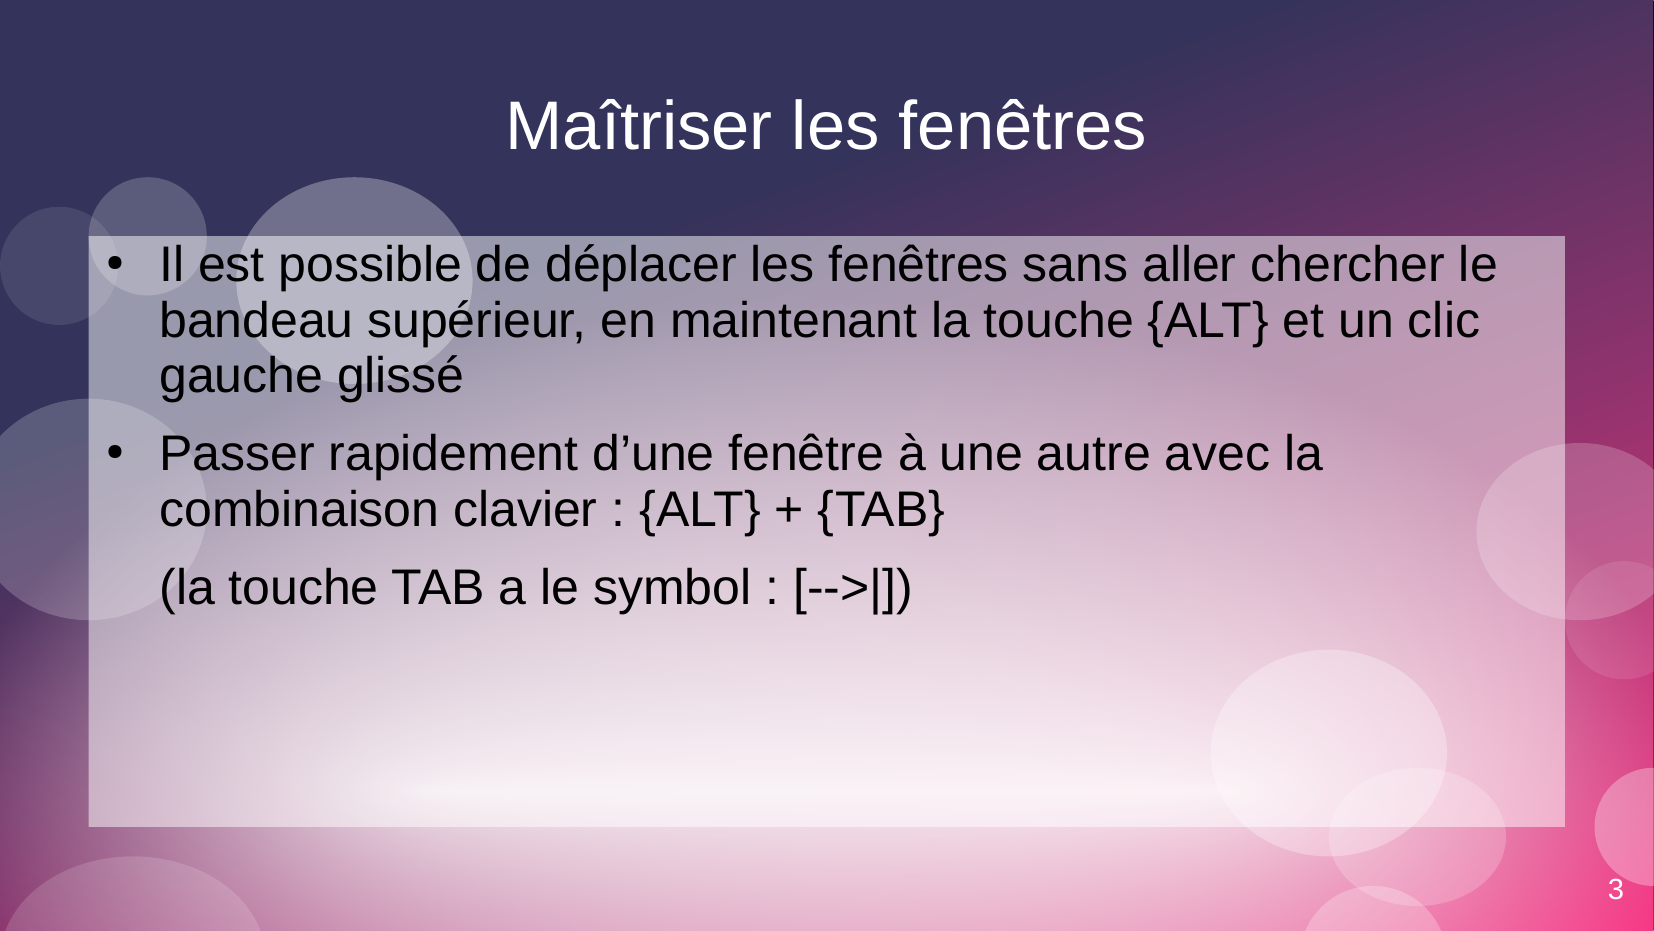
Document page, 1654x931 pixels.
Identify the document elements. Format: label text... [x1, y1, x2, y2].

title Maîtriser les fenêtres [88, 44, 1565, 207]
list Il est possible de déplacer les fenêtres sans aller chercher le bandeau supérieur, en maintenant la touche {ALT} et un clic gauche glissé Passer rapidement d’une fenêtre à une autre avec la combinaison clavier : {ALT} + {TAB} (la touche TAB a le symbol : [-->|]) [88, 236, 1565, 827]
